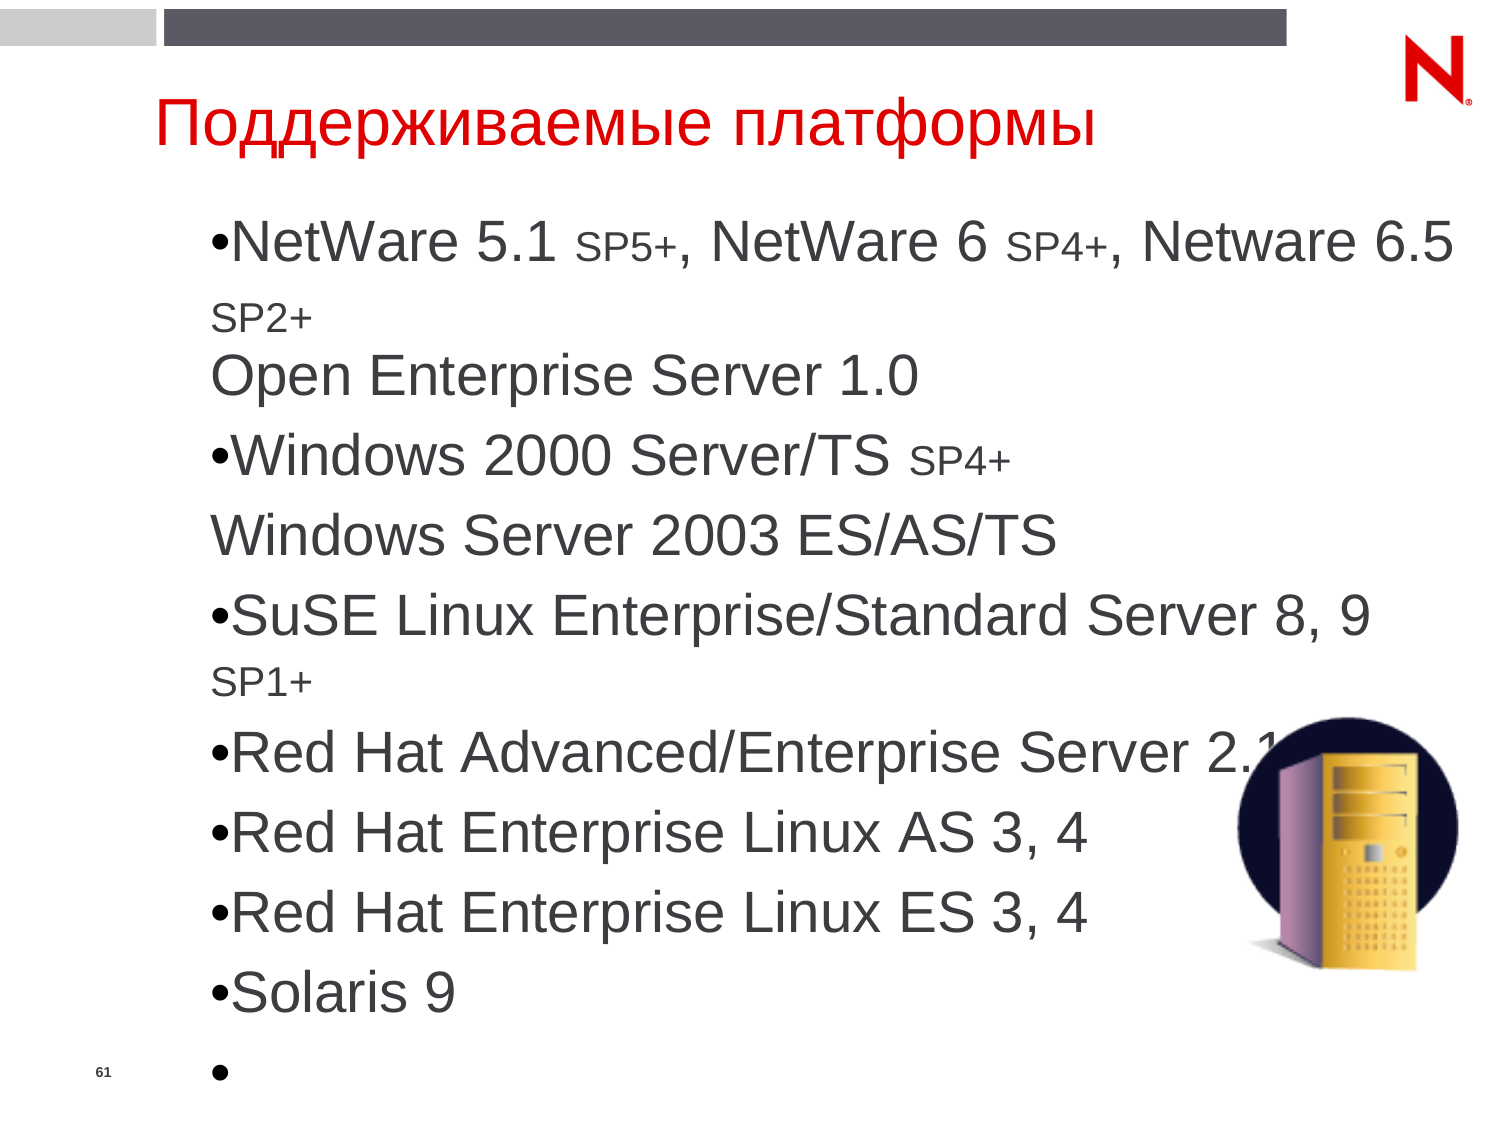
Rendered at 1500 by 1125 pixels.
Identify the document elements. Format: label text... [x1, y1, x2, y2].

text_box Поддерживаемые платформы [140, 77, 1249, 177]
picture [1403, 32, 1473, 107]
picture [1224, 704, 1473, 976]
text_box NetWare 5.1 SP5+, NetWare 6 SP4+, Netware 6.5 SP2+ Open Enterprise Server 1.0 Windows 2000 Server/TS SP4+ Windows Server 2003 ES/AS/TS SuSE Linux Enterprise/Standard Server 8, 9 SP1+ Red Hat Advanced/Enterprise Server 2.1 Red Hat Enterprise Linux AS 3, 4 Red Hat Enterprise Linux ES 3, 4 Solaris 9 [45, 199, 1500, 1068]
